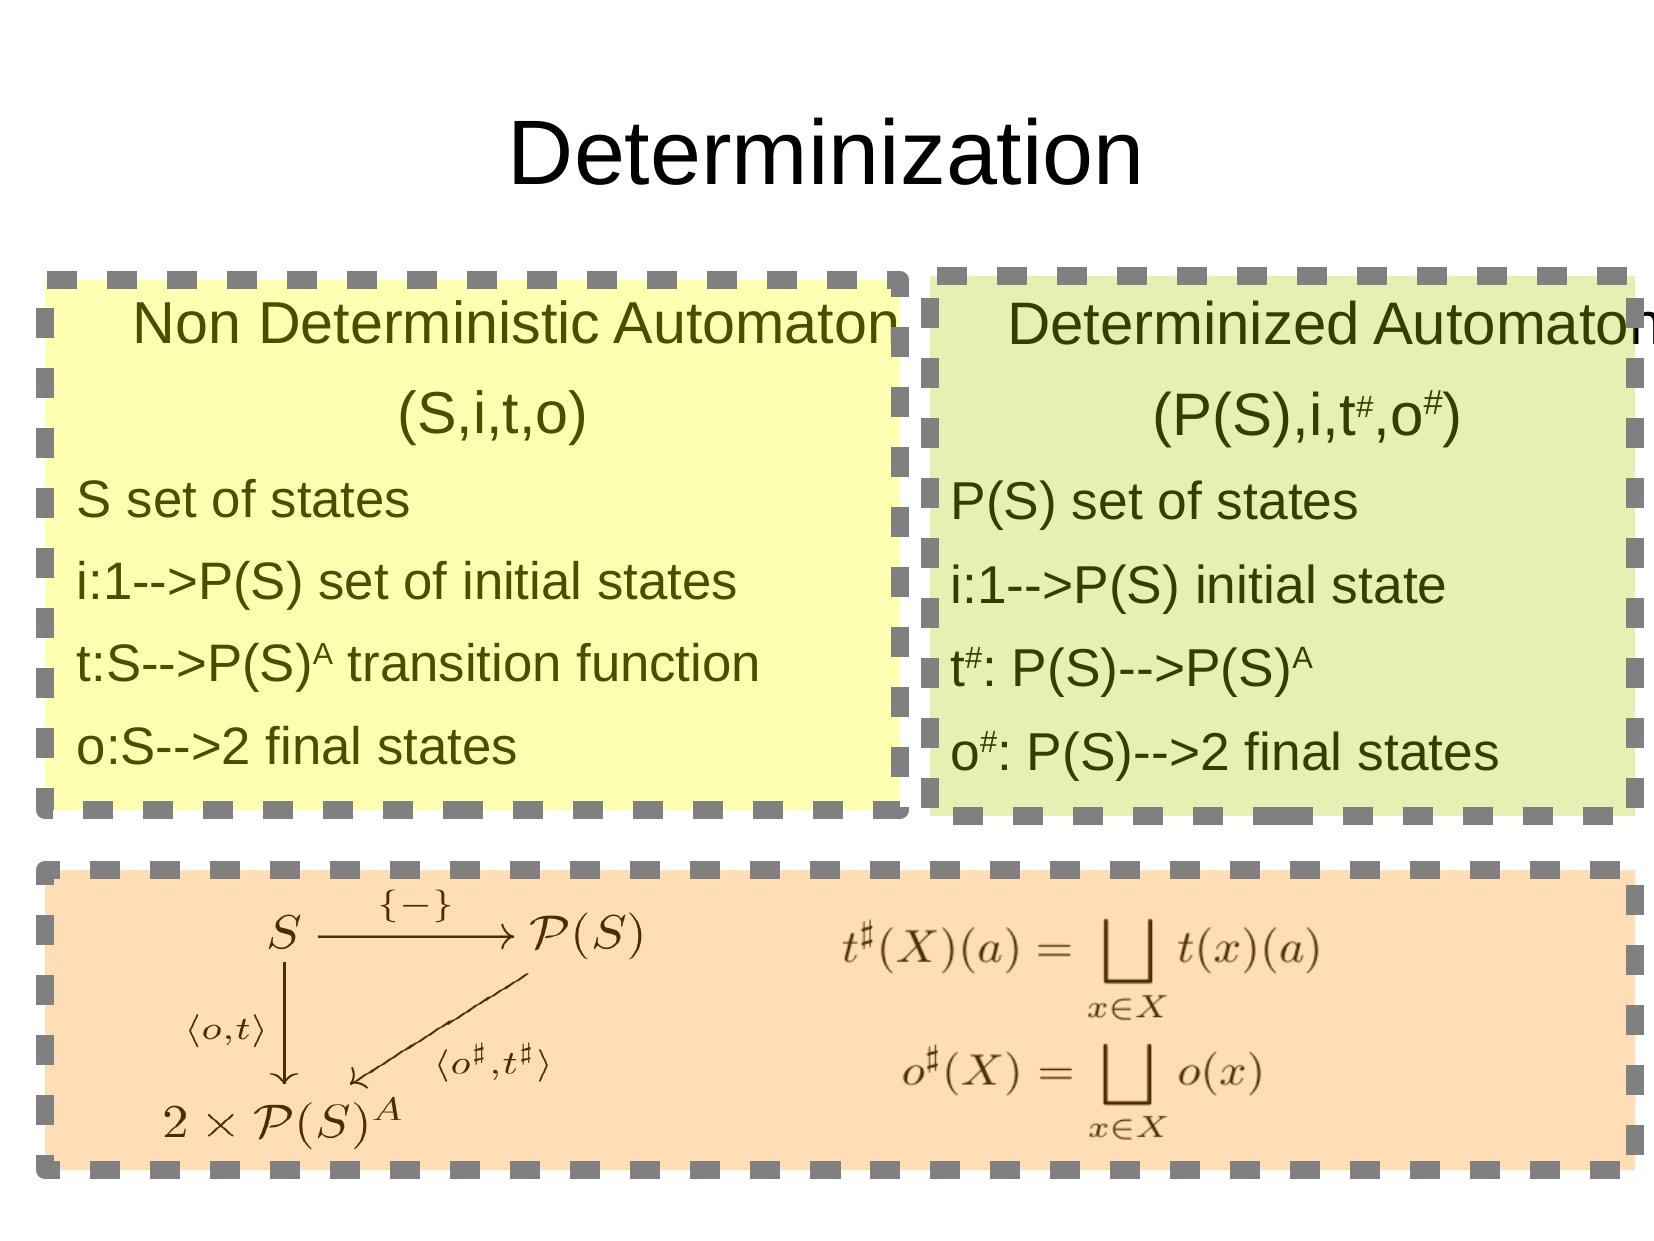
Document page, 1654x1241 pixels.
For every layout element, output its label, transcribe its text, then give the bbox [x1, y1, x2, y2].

text_box [45, 279, 901, 811]
list Non Deterministic Automaton (S,i,t,o) S set of states i:1-->P(S) set of initial states t:S-->P(S)A transition function o:S-->2 final states [901, 290, 910, 783]
text_box [45, 870, 1636, 1171]
list Determinized Automaton (P(S),i,t#,o#) P(S) set of states i:1-->P(S) initial state t#: P(S)-->P(S)A o#: P(S)-->2 final states [950, 290, 1654, 856]
title Determinization [82, 49, 1571, 257]
text_box [930, 275, 1636, 816]
